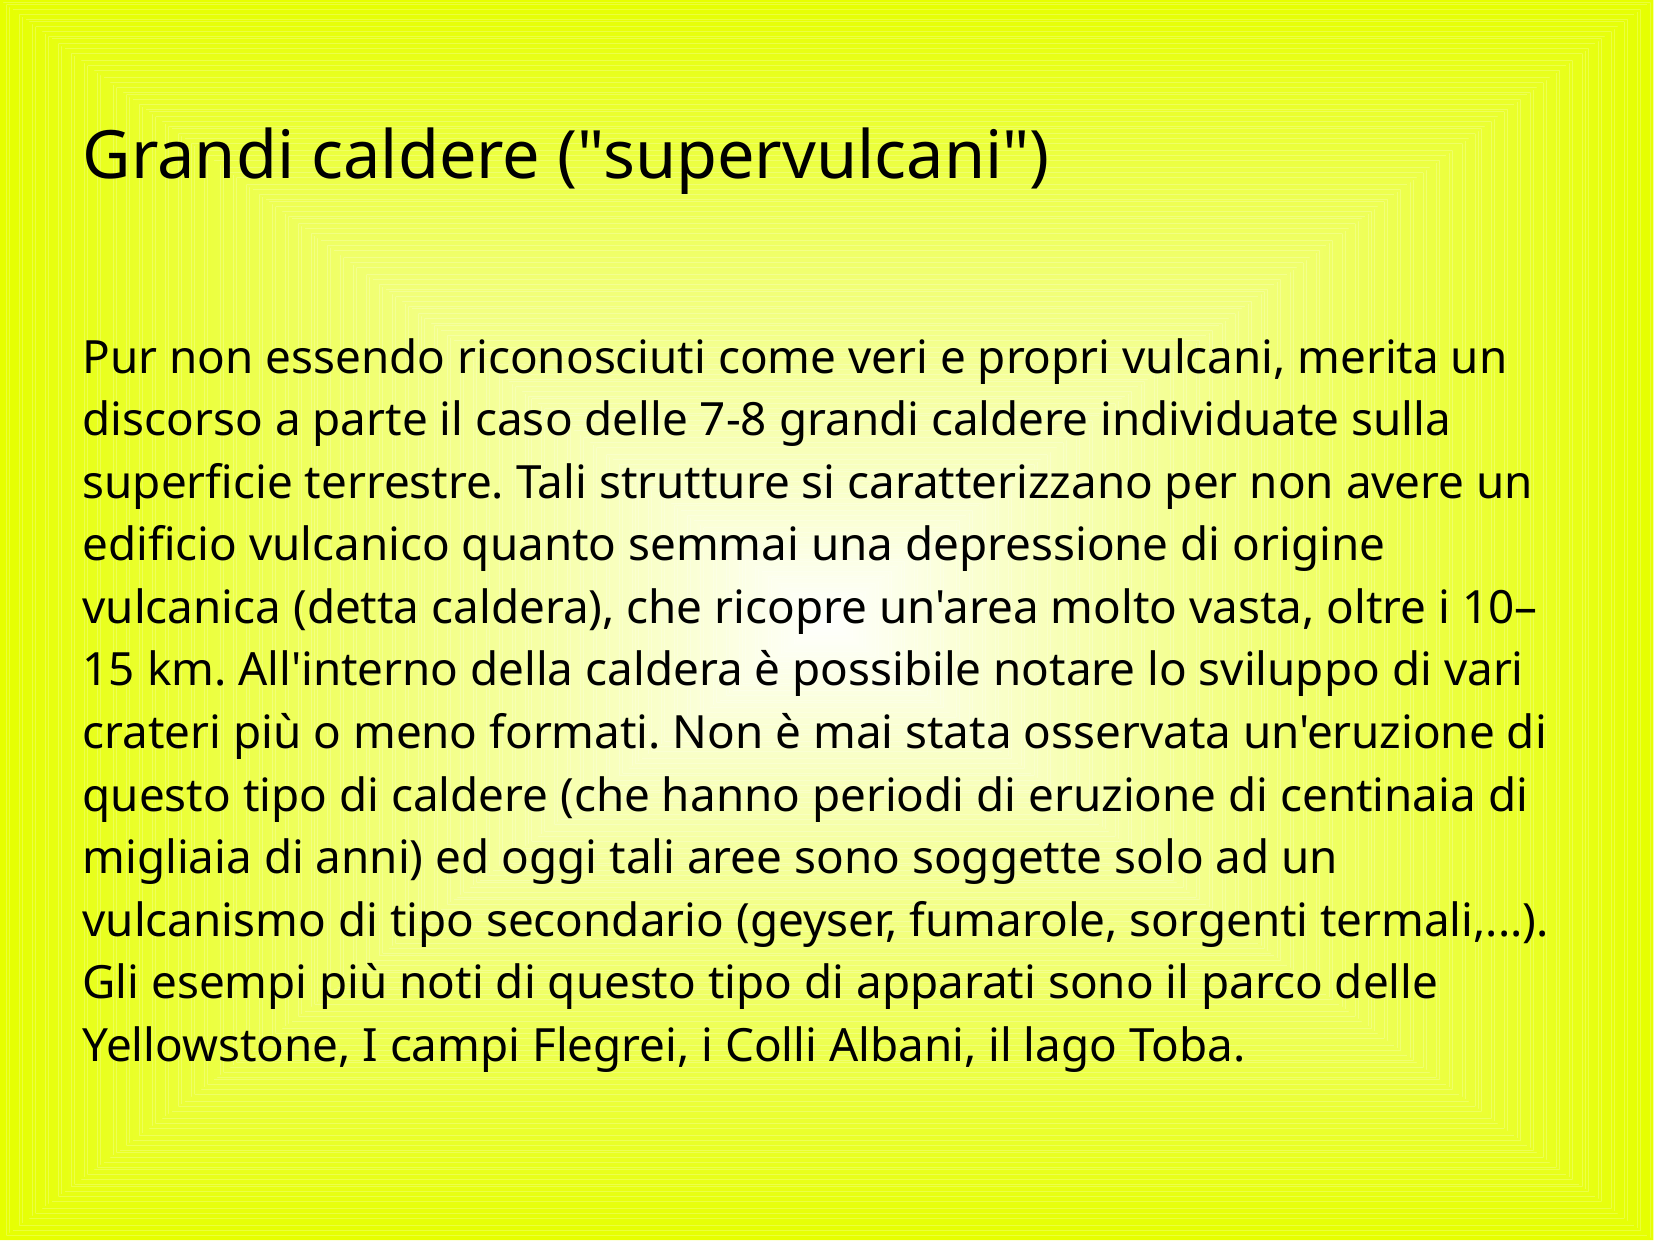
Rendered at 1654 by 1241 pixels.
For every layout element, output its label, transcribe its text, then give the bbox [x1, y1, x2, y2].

title Grandi caldere ("supervulcani") [82, 56, 1571, 250]
subtitle Pur non essendo riconosciuti come veri e propri vulcani, merita un discorso a parte il caso delle 7-8 grandi caldere individuate sulla superficie terrestre. Tali strutture si caratterizzano per non avere un edificio vulcanico quanto semmai una depressione di origine vulcanica (detta caldera), che ricopre un'area molto vasta, oltre i 10–15 km. All'interno della caldera è possibile notare lo sviluppo di vari crateri più o meno formati. Non è mai stata osservata un'eruzione di questo tipo di caldere (che hanno periodi di eruzione di centinaia di migliaia di anni) ed oggi tali aree sono soggette solo ad un vulcanismo di tipo secondario (geyser, fumarole, sorgenti termali,...). Gli esempi più noti di questo tipo di apparati sono il parco delle Yellowstone, I campi Flegrei, i Colli Albani, il lago Toba. [82, 297, 1571, 1102]
